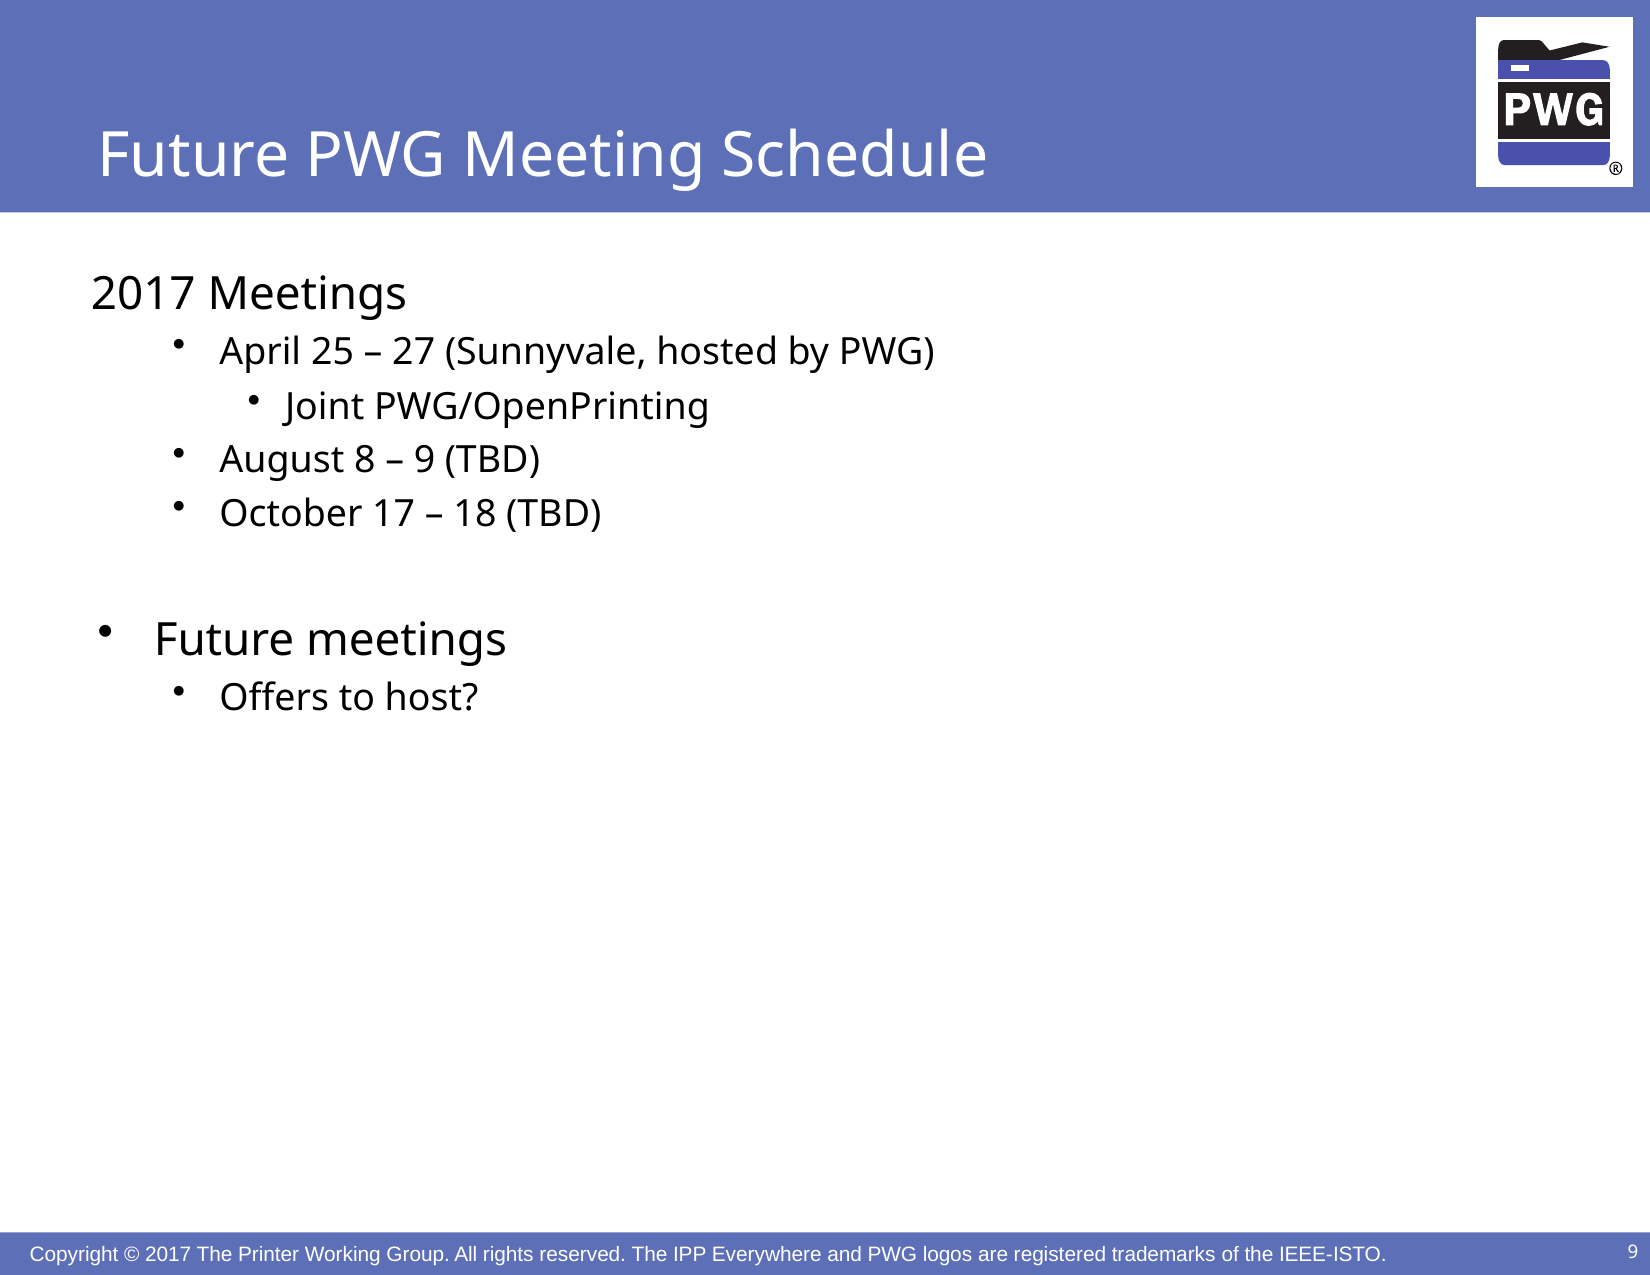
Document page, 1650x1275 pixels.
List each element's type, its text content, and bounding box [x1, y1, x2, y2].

title Future PWG Meeting Schedule [82, 8, 1449, 198]
list 2017 Meetings April 25 – 27 (Sunnyvale, hosted by PWG) Joint PWG/OpenPrinting August 8 – 9 (TBD) October 17 – 18 (TBD) Future meetings Offers to host? [82, 254, 1568, 1233]
